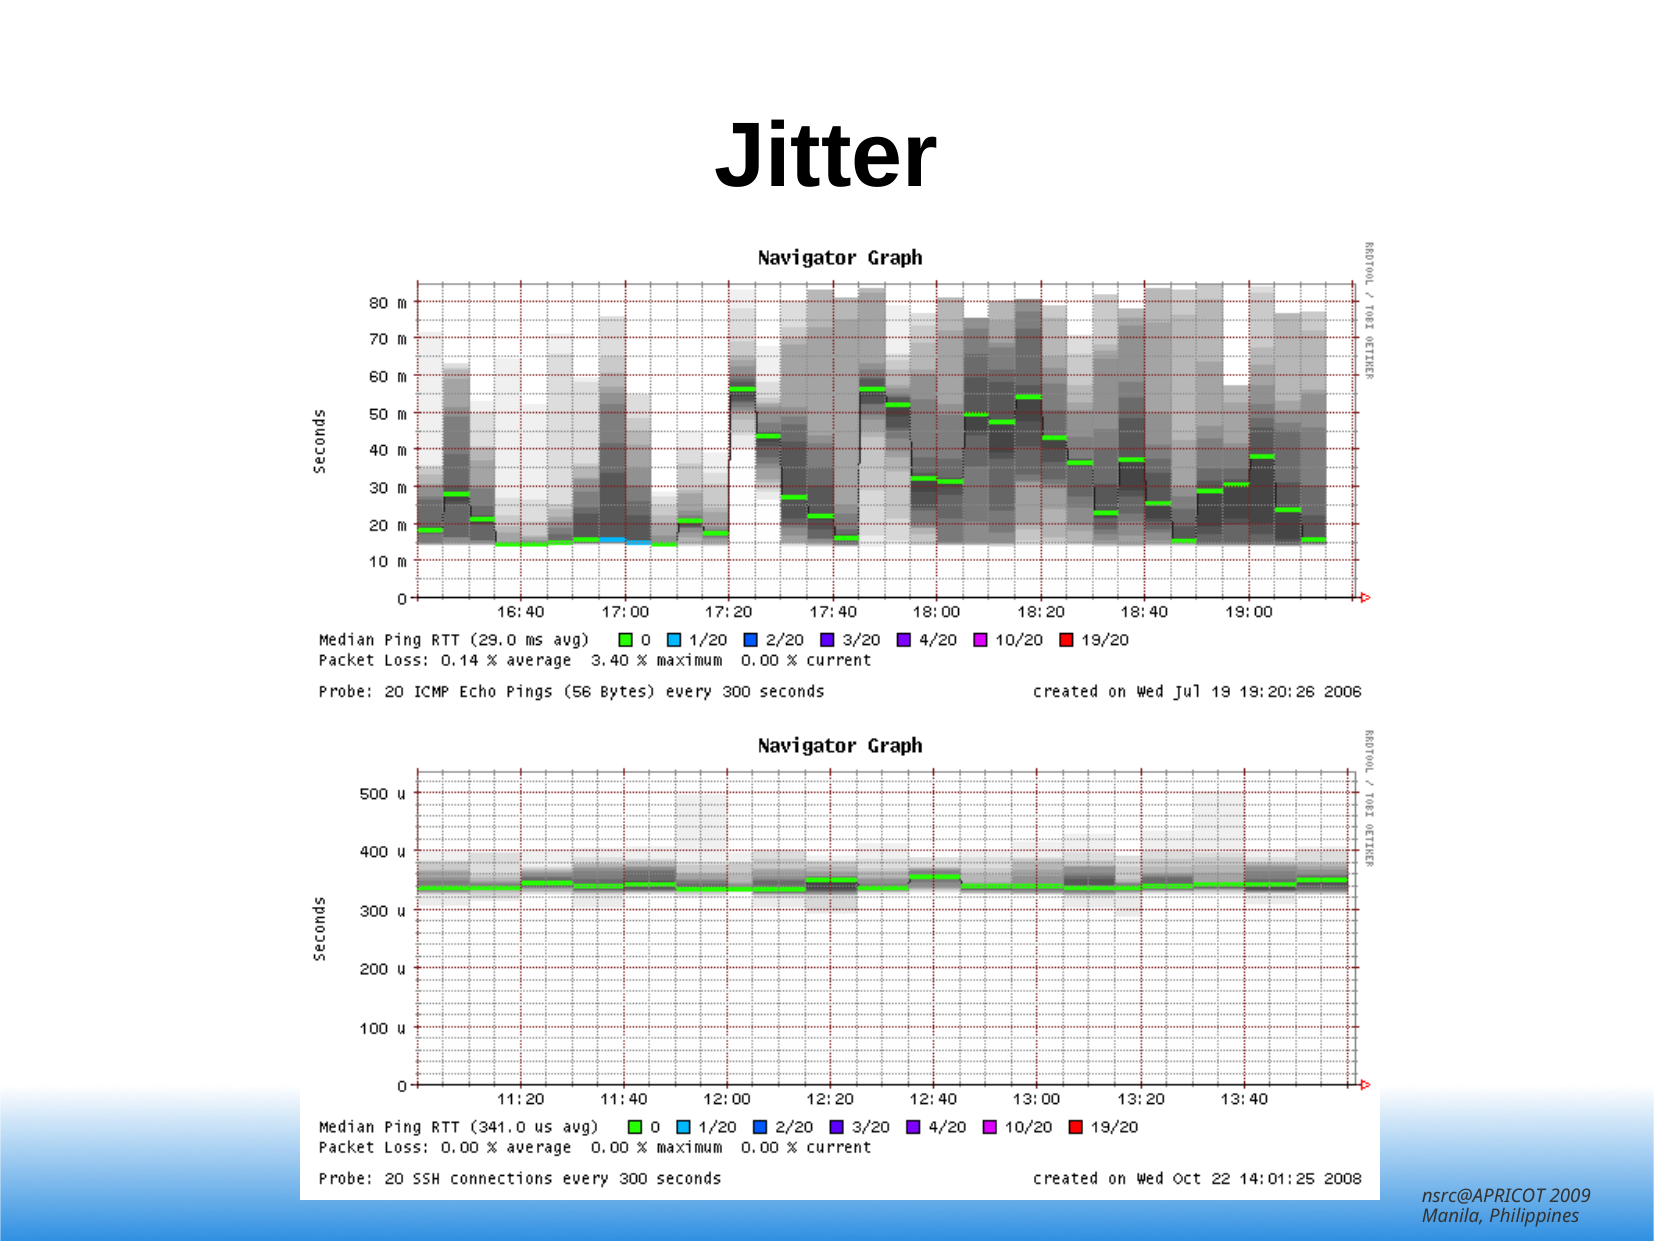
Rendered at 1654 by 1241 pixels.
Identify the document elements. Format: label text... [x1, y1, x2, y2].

title Jitter [82, 49, 1571, 257]
picture [300, 235, 1380, 713]
picture [0, 723, 1654, 1241]
